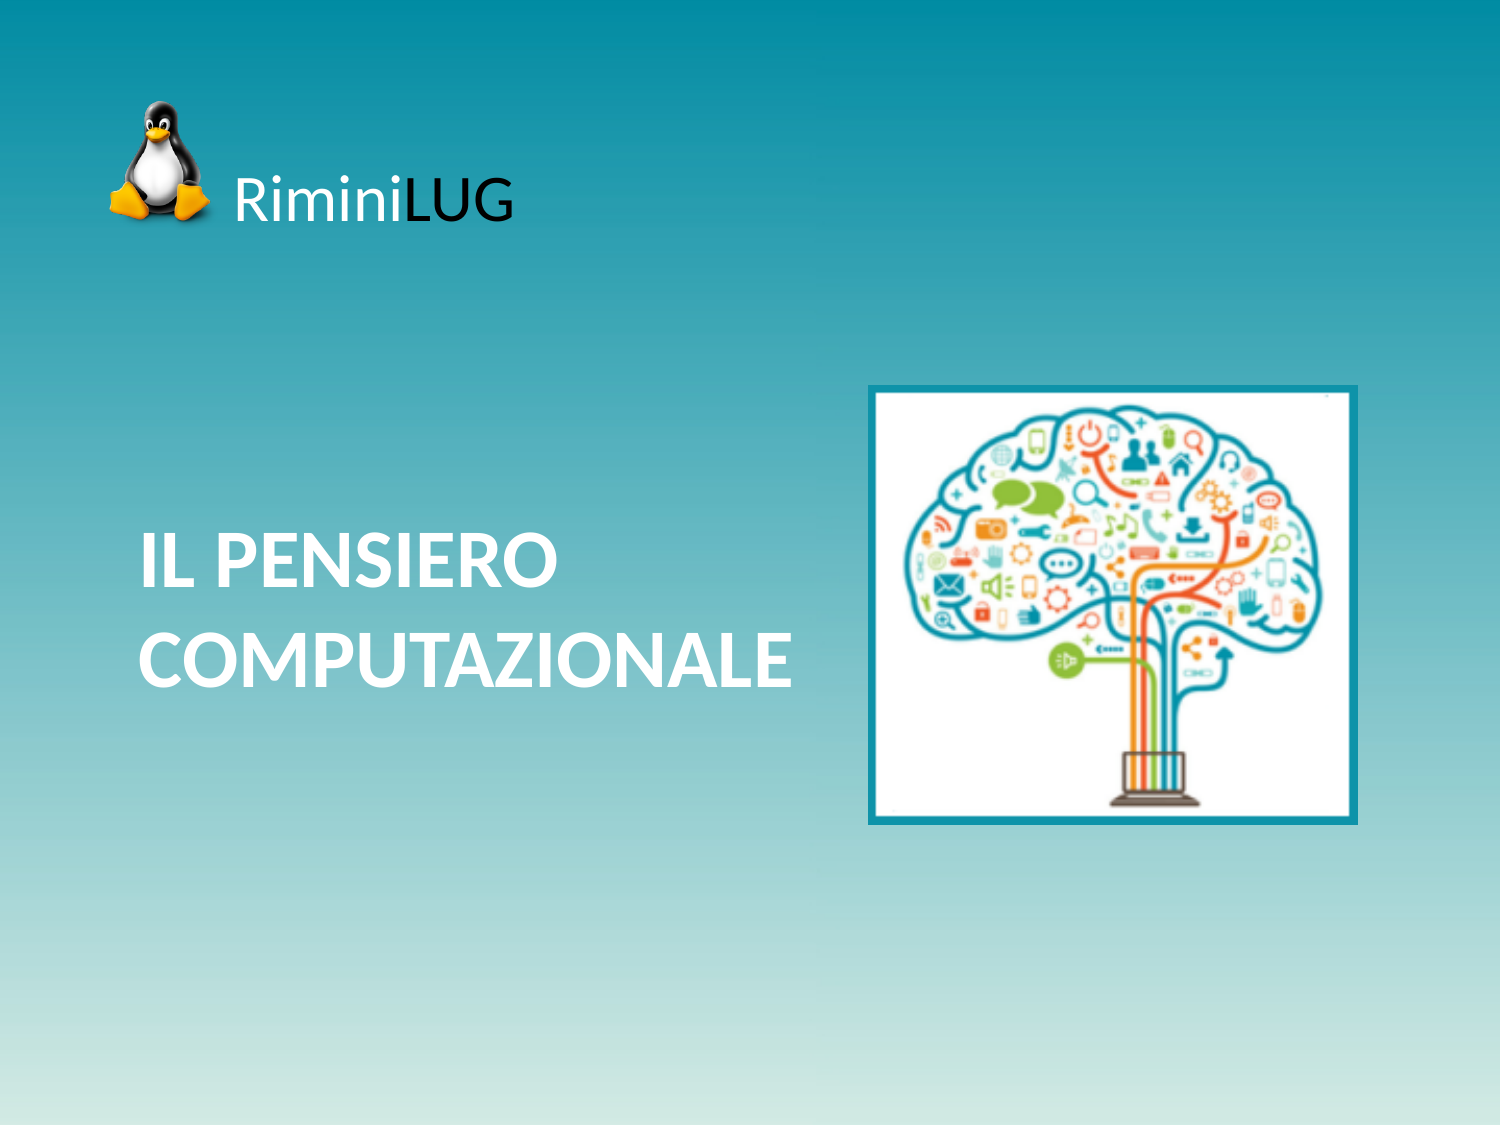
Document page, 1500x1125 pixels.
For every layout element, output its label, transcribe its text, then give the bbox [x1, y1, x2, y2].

text_box RiminiLUG [218, 147, 845, 243]
picture [0, 0, 1500, 1125]
text_box IL PENSIERO COMPUTAZIONALE [123, 496, 833, 712]
